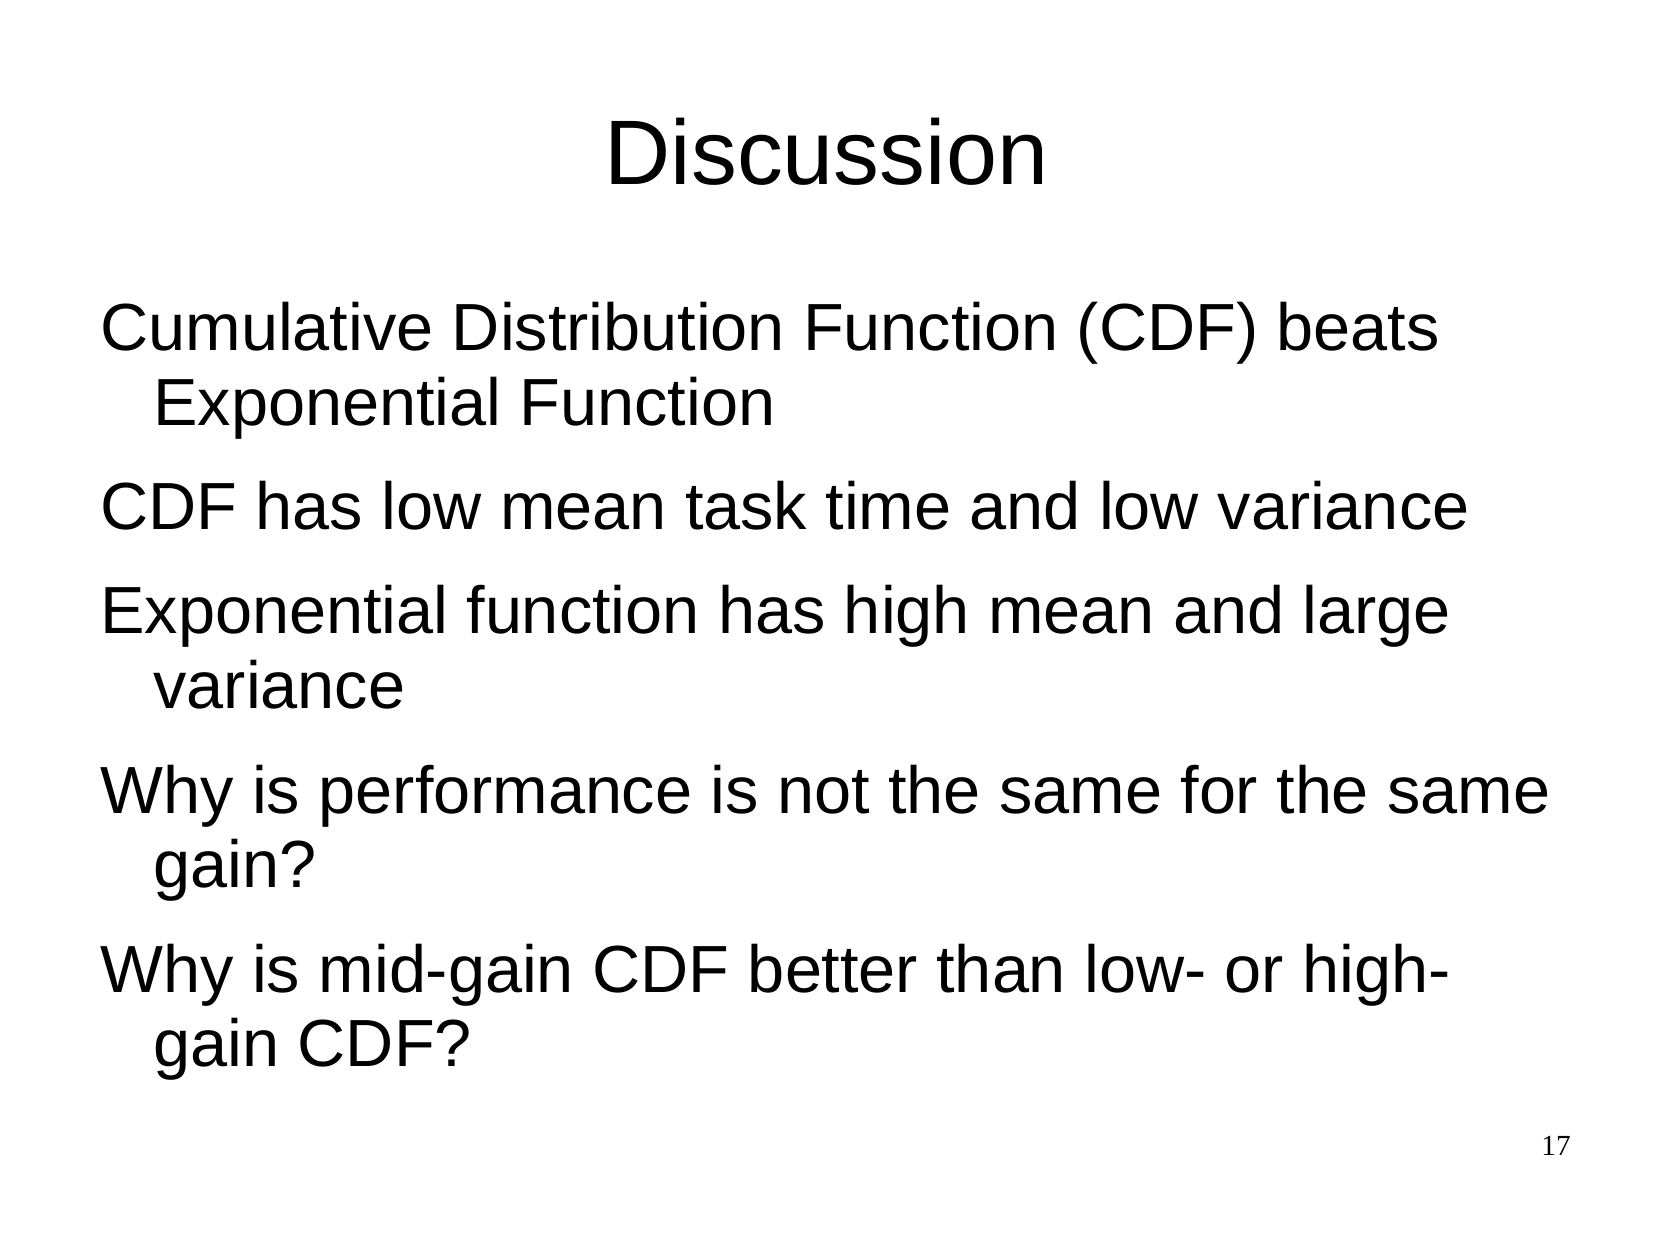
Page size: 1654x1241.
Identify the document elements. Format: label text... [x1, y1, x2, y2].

list Cumulative Distribution Function (CDF) beats Exponential Function CDF has low mean task time and low variance Exponential function has high mean and large variance Why is performance is not the same for the same gain? Why is mid-gain CDF better than low- or high-gain CDF? [82, 290, 1571, 1109]
title Discussion [82, 49, 1571, 257]
